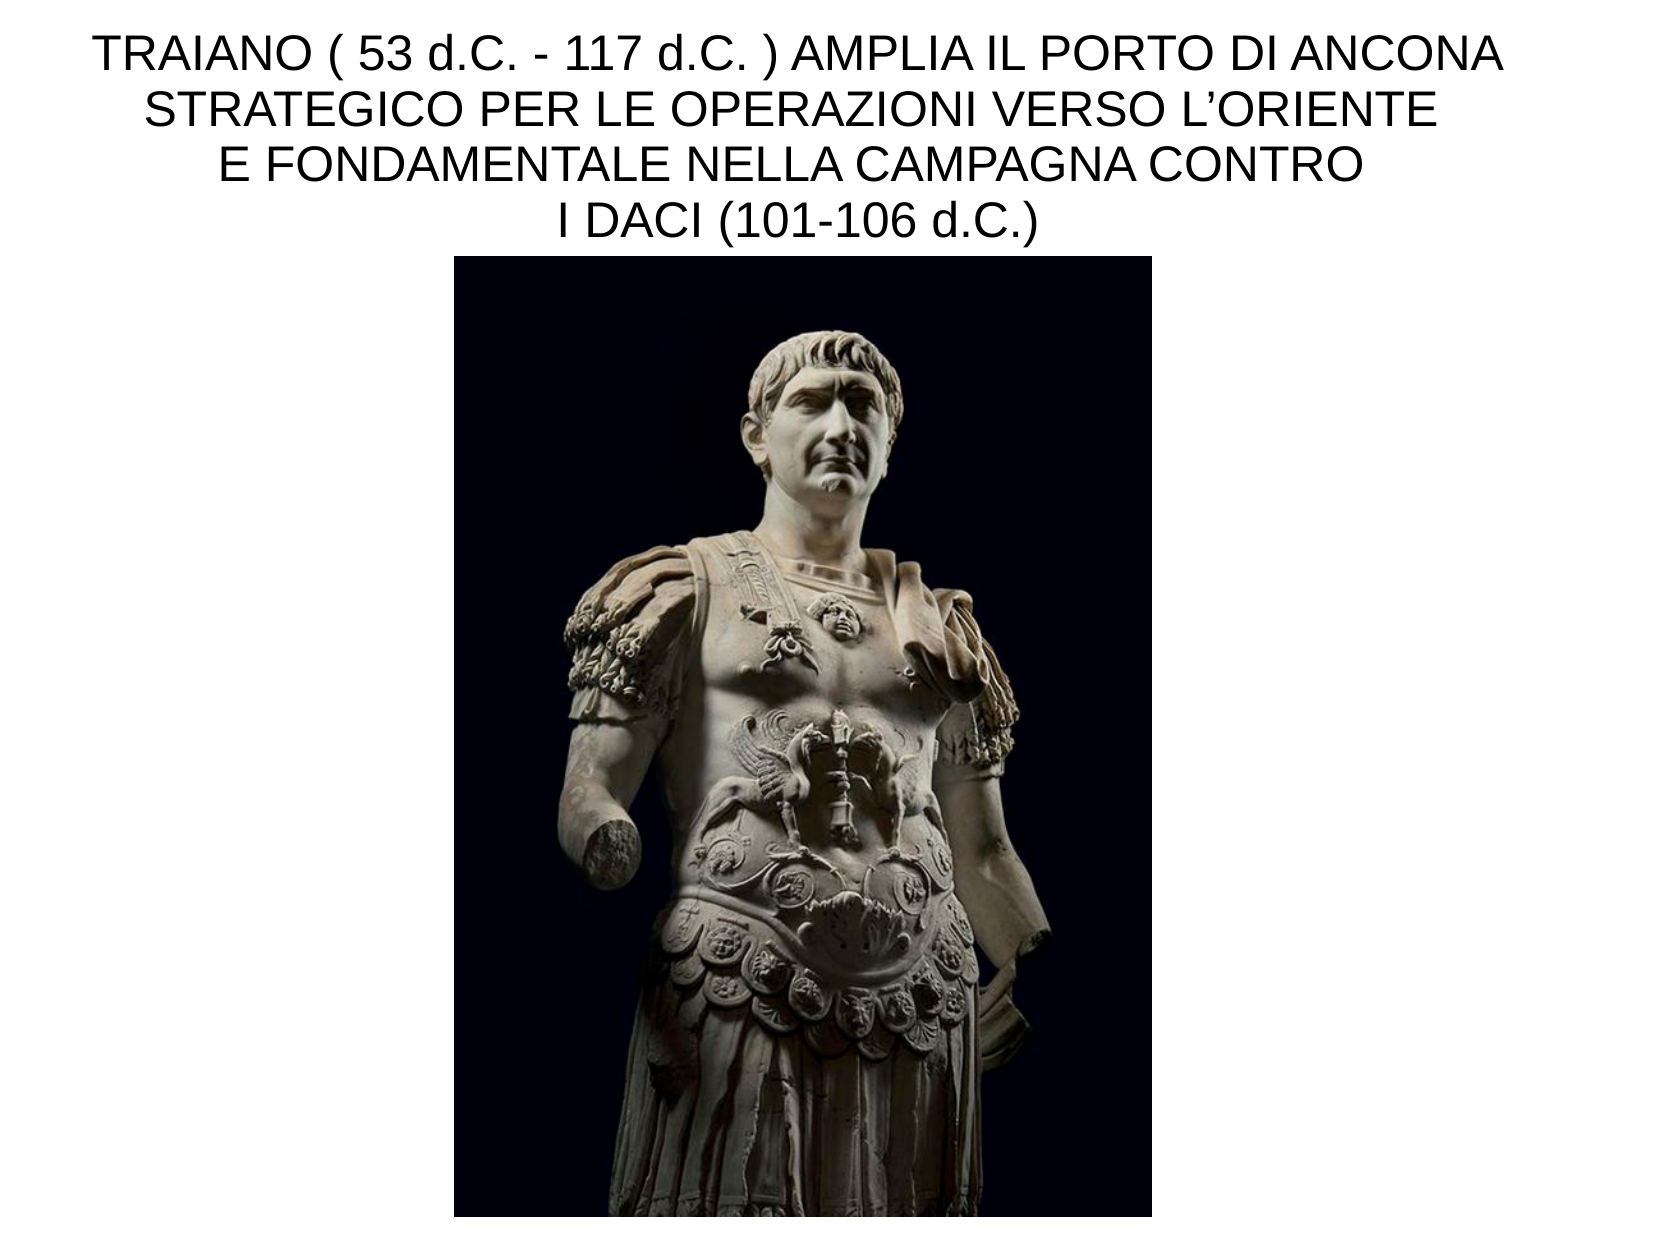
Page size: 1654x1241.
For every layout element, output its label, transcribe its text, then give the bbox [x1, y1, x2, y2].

picture [454, 256, 1152, 1217]
text_box TRAIANO ( 53 d.C. - 117 d.C. ) AMPLIA IL PORTO DI ANCONA STRATEGICO PER LE OPERAZIONI VERSO L’ORIENTE E FONDAMENTALE NELLA CAMPAGNA CONTRO I DACI (101-106 d.C.) [76, 17, 1520, 256]
